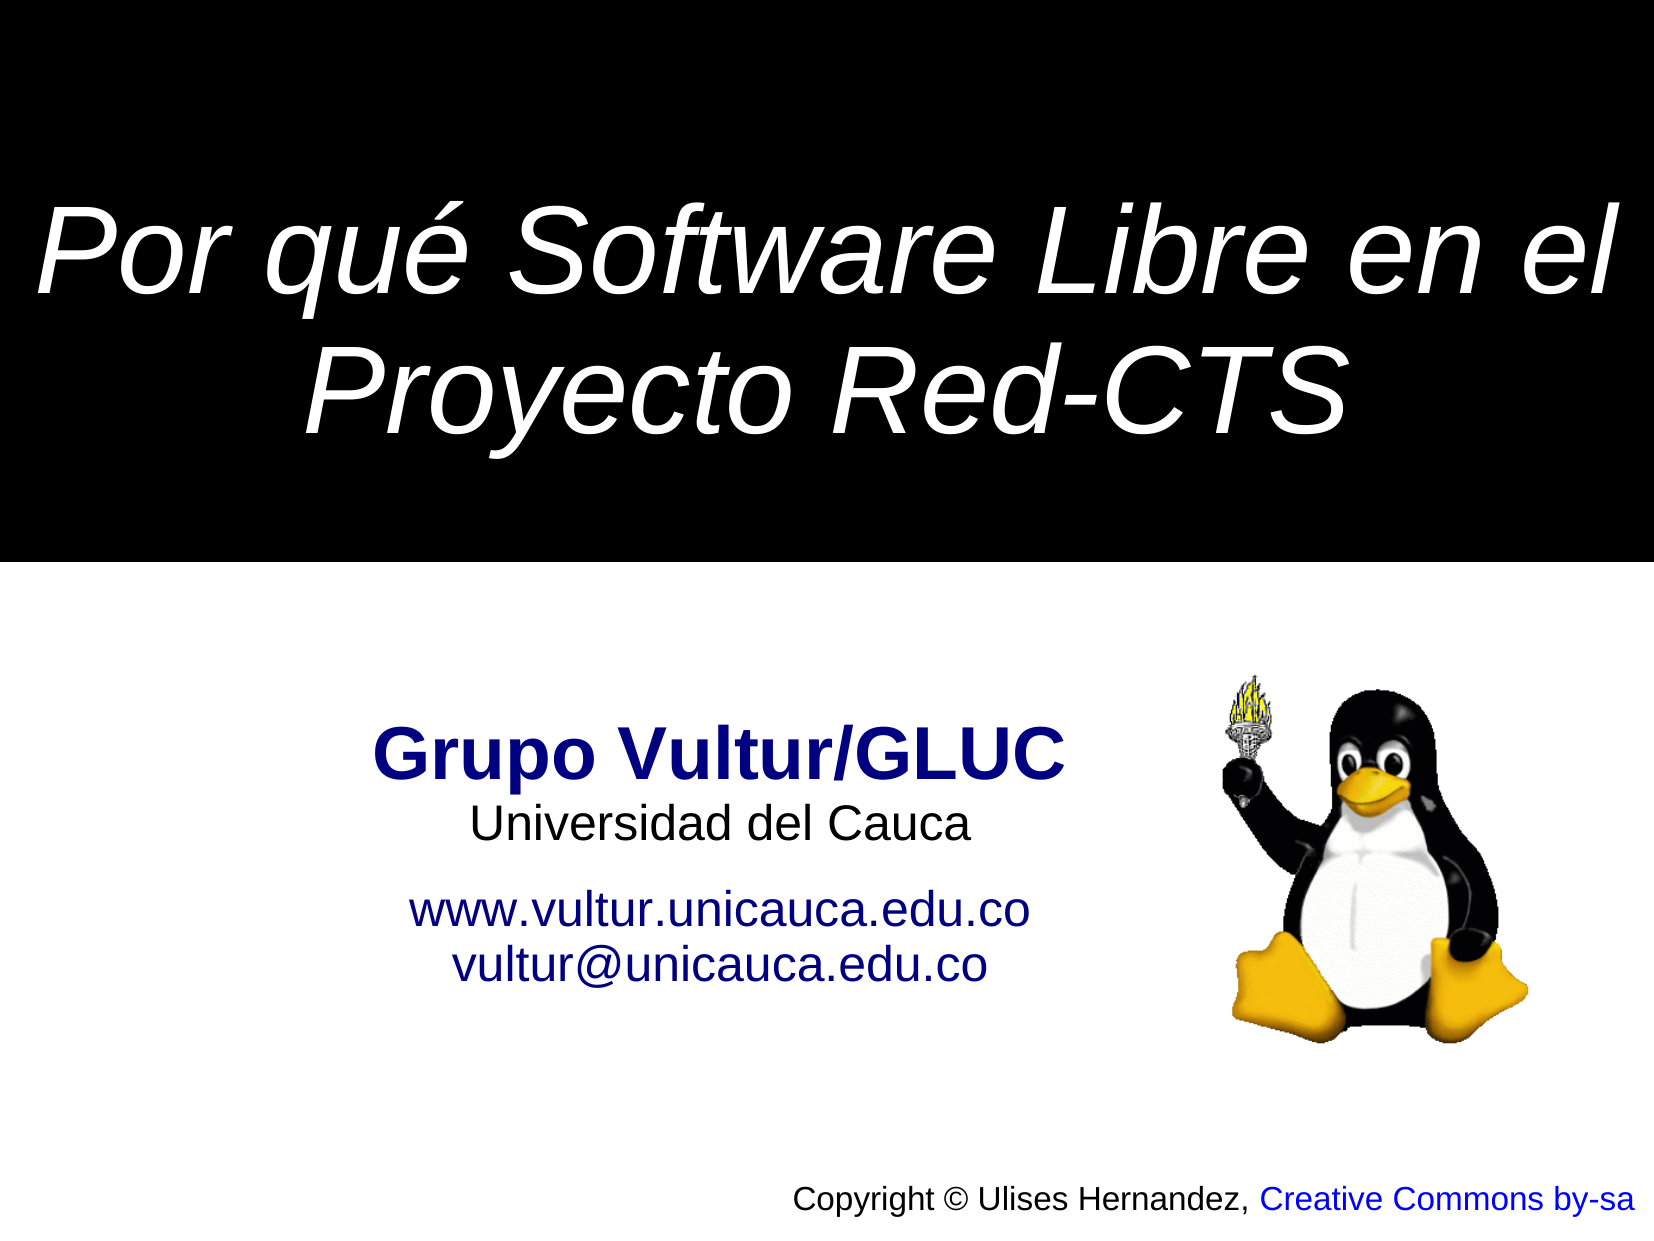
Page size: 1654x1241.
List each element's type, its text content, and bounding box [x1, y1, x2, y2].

text_box Copyright © Ulises Hernandez, Creative Commons by-sa [792, 1180, 1635, 1219]
picture [1123, 593, 1628, 1098]
text_box [0, 0, 1654, 562]
text_box Por qué Software Libre en el Proyecto Red-CTS [34, 180, 1620, 460]
text_box Grupo Vultur/GLUC Universidad del Cauca www.vultur.unicauca.edu.co vultur@unicauca.edu.co [372, 711, 1068, 993]
